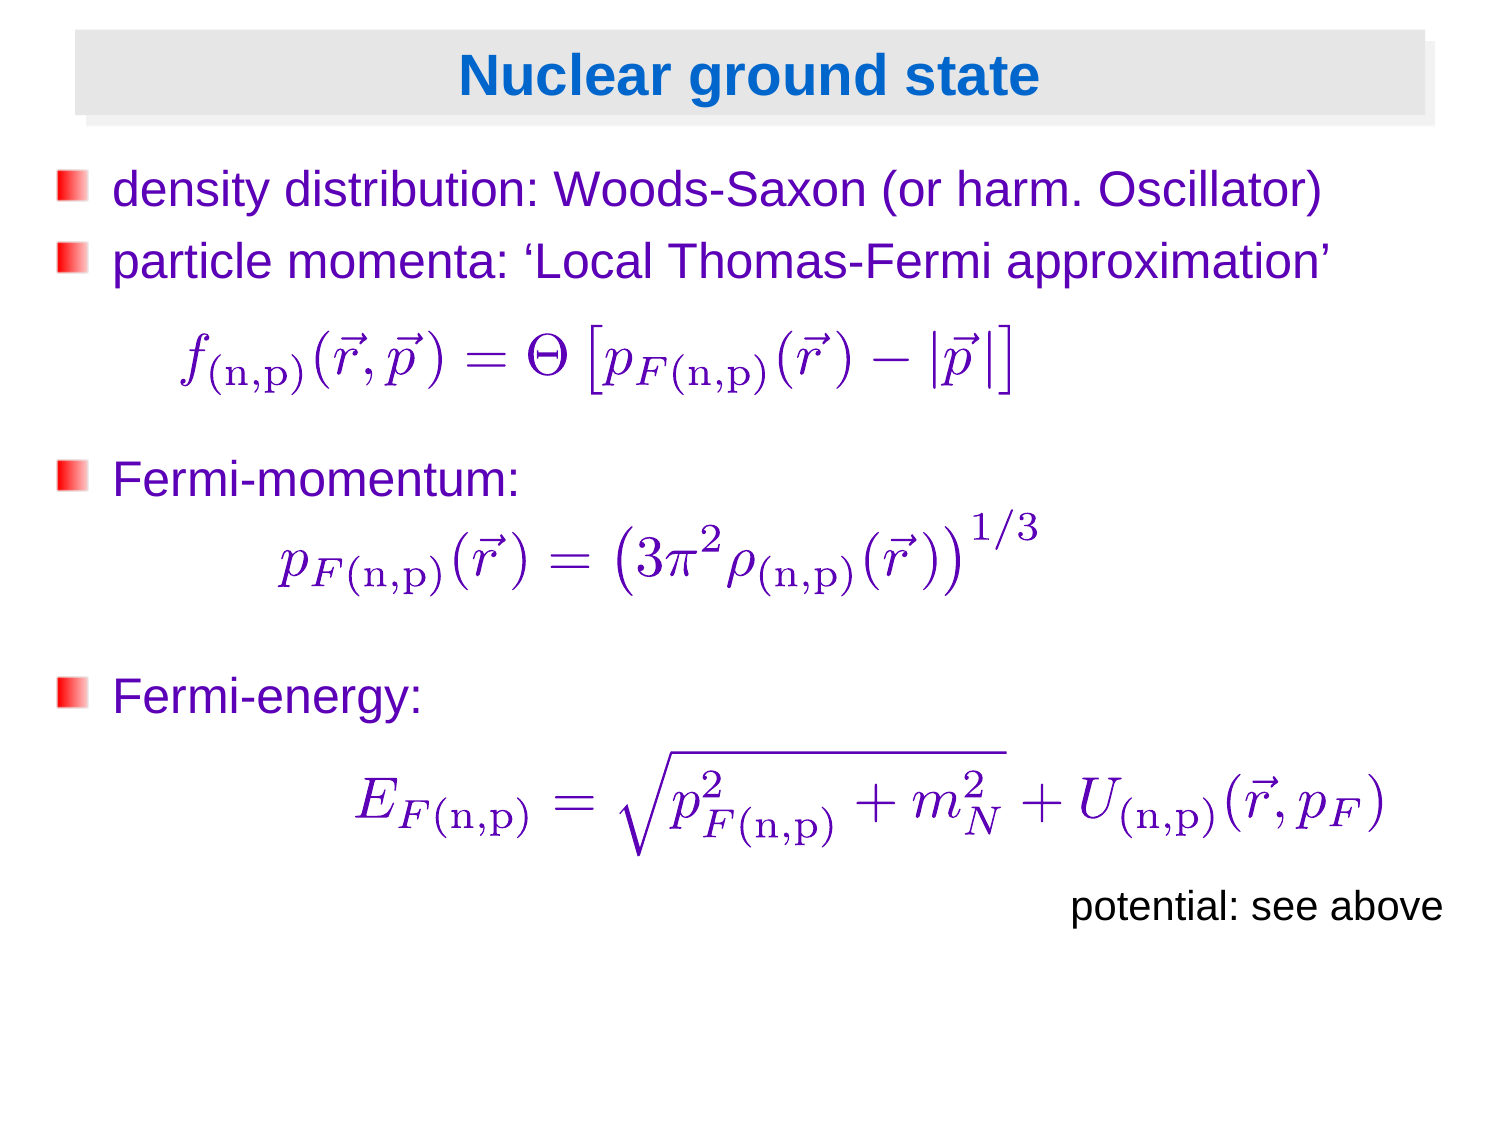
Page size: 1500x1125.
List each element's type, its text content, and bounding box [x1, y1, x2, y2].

text_box [277, 509, 1040, 597]
text_box [352, 751, 1388, 857]
text_box [177, 324, 1022, 396]
list density distribution: Woods-Saxon (or harm. Oscillator) particle momenta: ‘Local Thomas-Fermi approximation’ Fermi-momentum: Fermi-energy: potential: see above [41, 148, 1459, 1093]
title Nuclear ground state [75, 29, 1426, 116]
